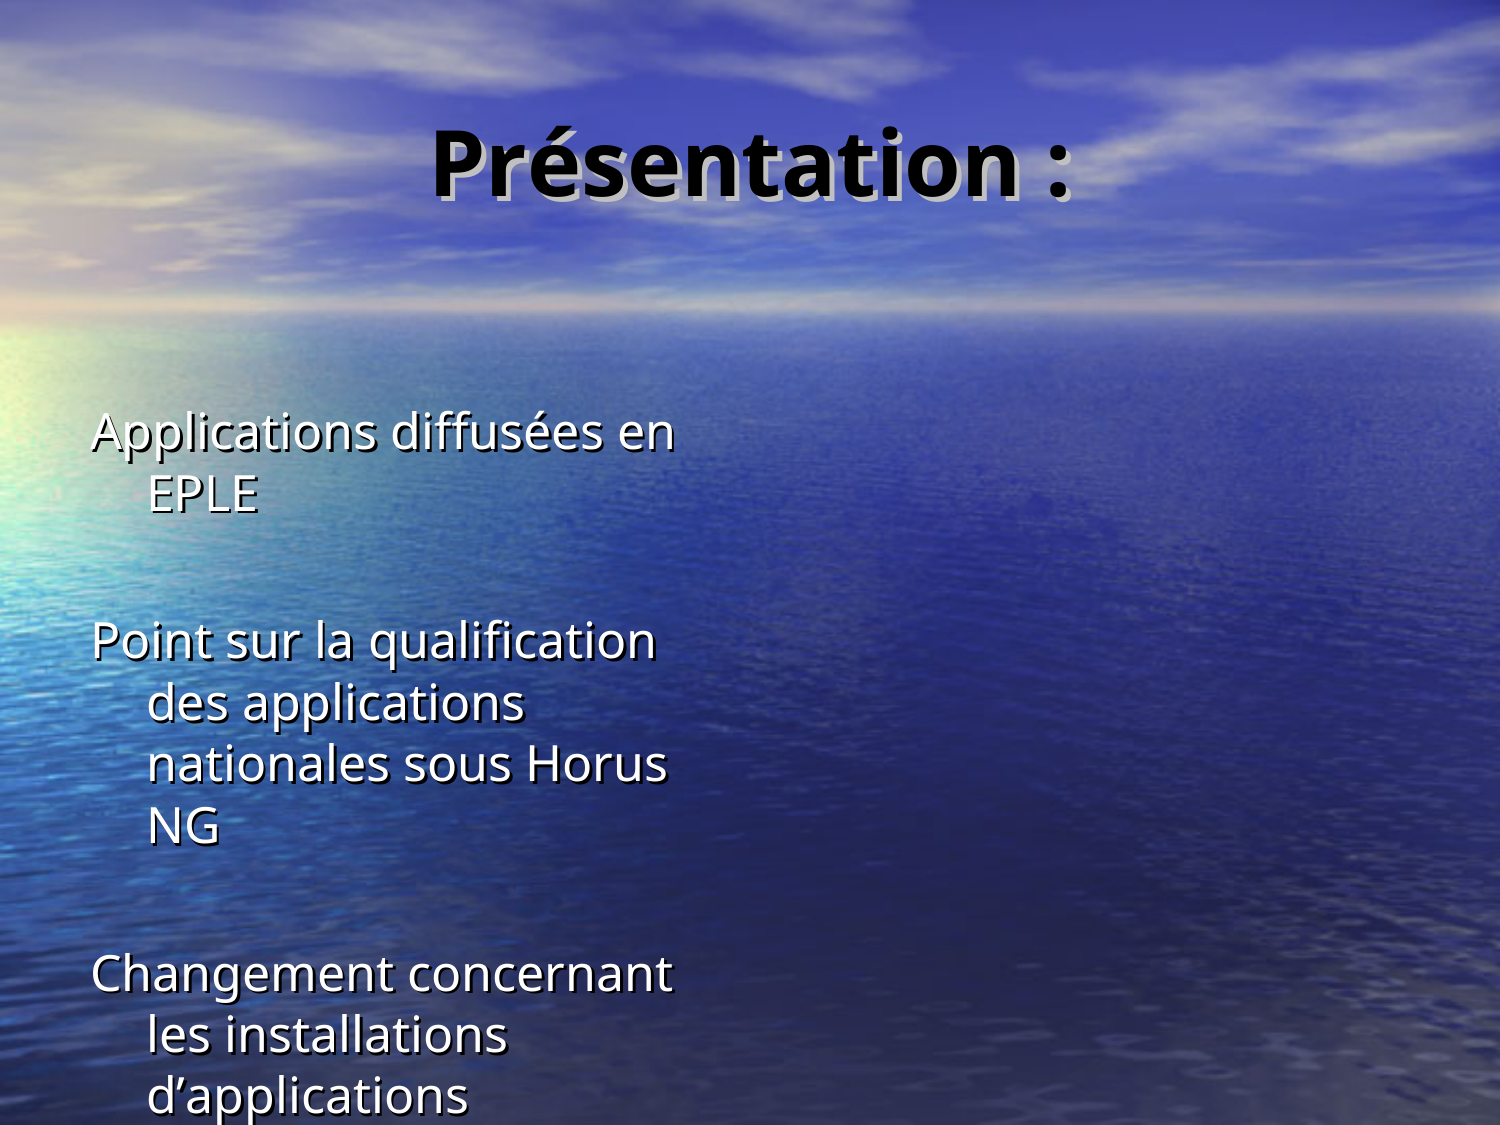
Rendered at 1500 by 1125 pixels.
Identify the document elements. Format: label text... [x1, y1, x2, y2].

picture [0, 0, 1500, 1125]
title Présentation : [75, 47, 1426, 276]
list Applications diffusées en EPLE Point sur la qualification des applications nationales sous Horus NG Changement concernant les installations d’applications [75, 312, 738, 1125]
